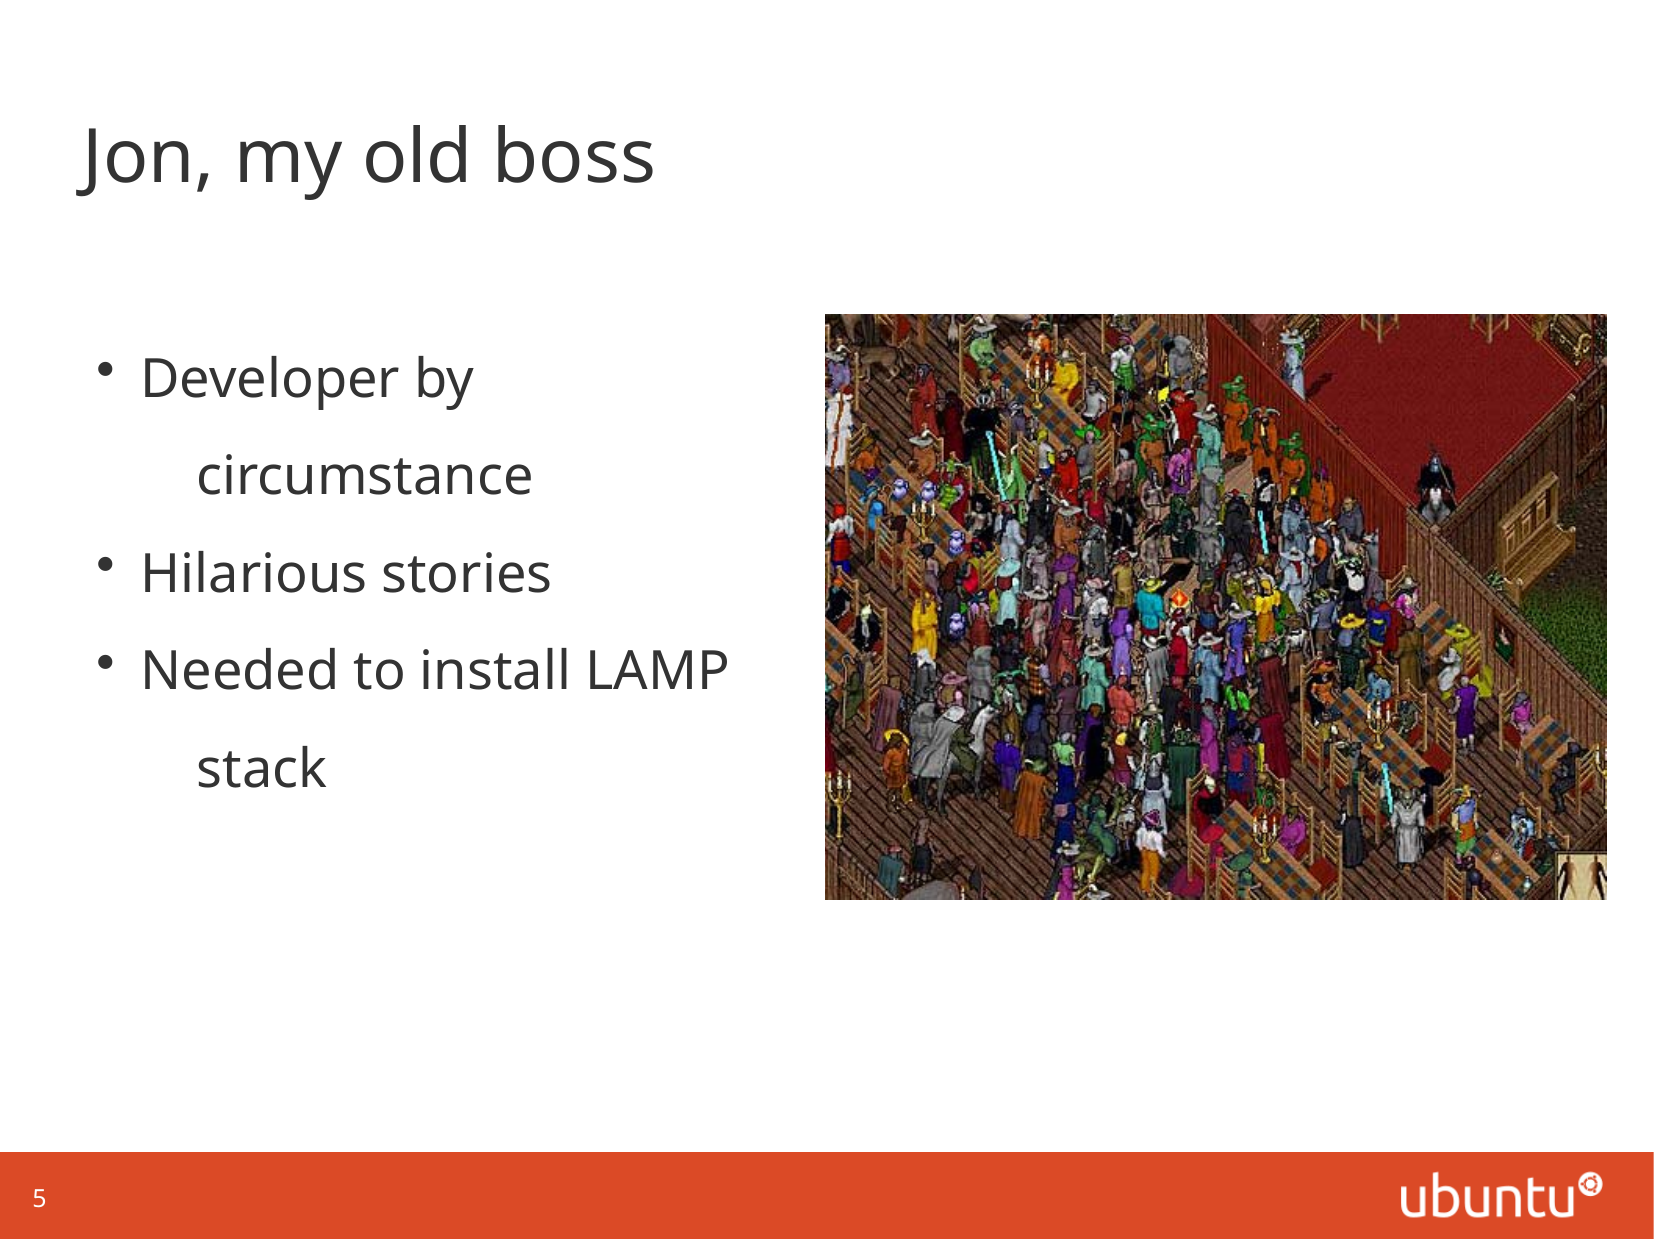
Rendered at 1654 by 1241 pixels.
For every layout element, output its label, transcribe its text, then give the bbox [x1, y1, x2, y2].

list Developer by circumstance Hilarious stories Needed to install LAMP stack [87, 301, 816, 1121]
picture [0, 1152, 1654, 1239]
picture [825, 301, 1607, 1121]
title Jon, my old boss [82, 56, 1571, 249]
